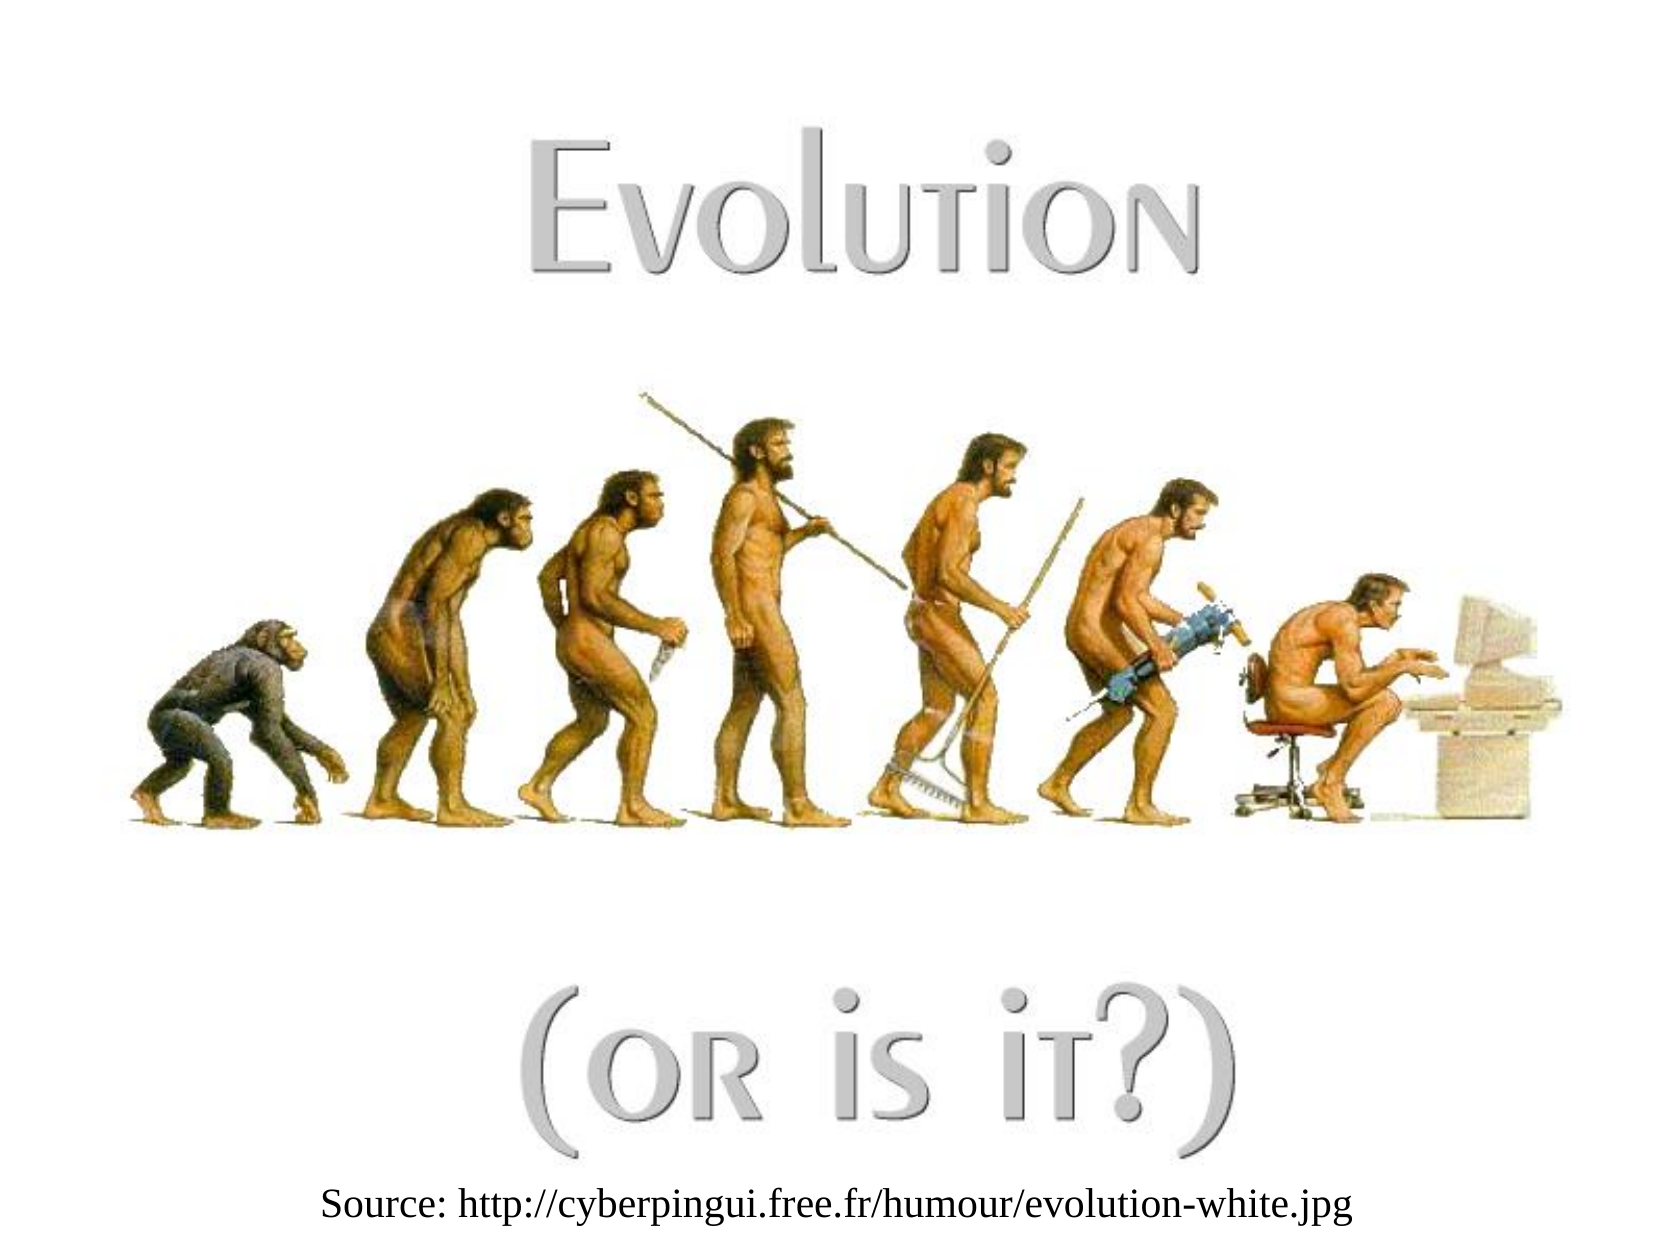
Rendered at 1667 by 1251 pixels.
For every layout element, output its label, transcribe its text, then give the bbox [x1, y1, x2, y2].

text_box Source: http://cyberpingui.free.fr/humour/evolution-white.jpg [189, 1168, 1496, 1244]
picture [4, 1, 1667, 1251]
